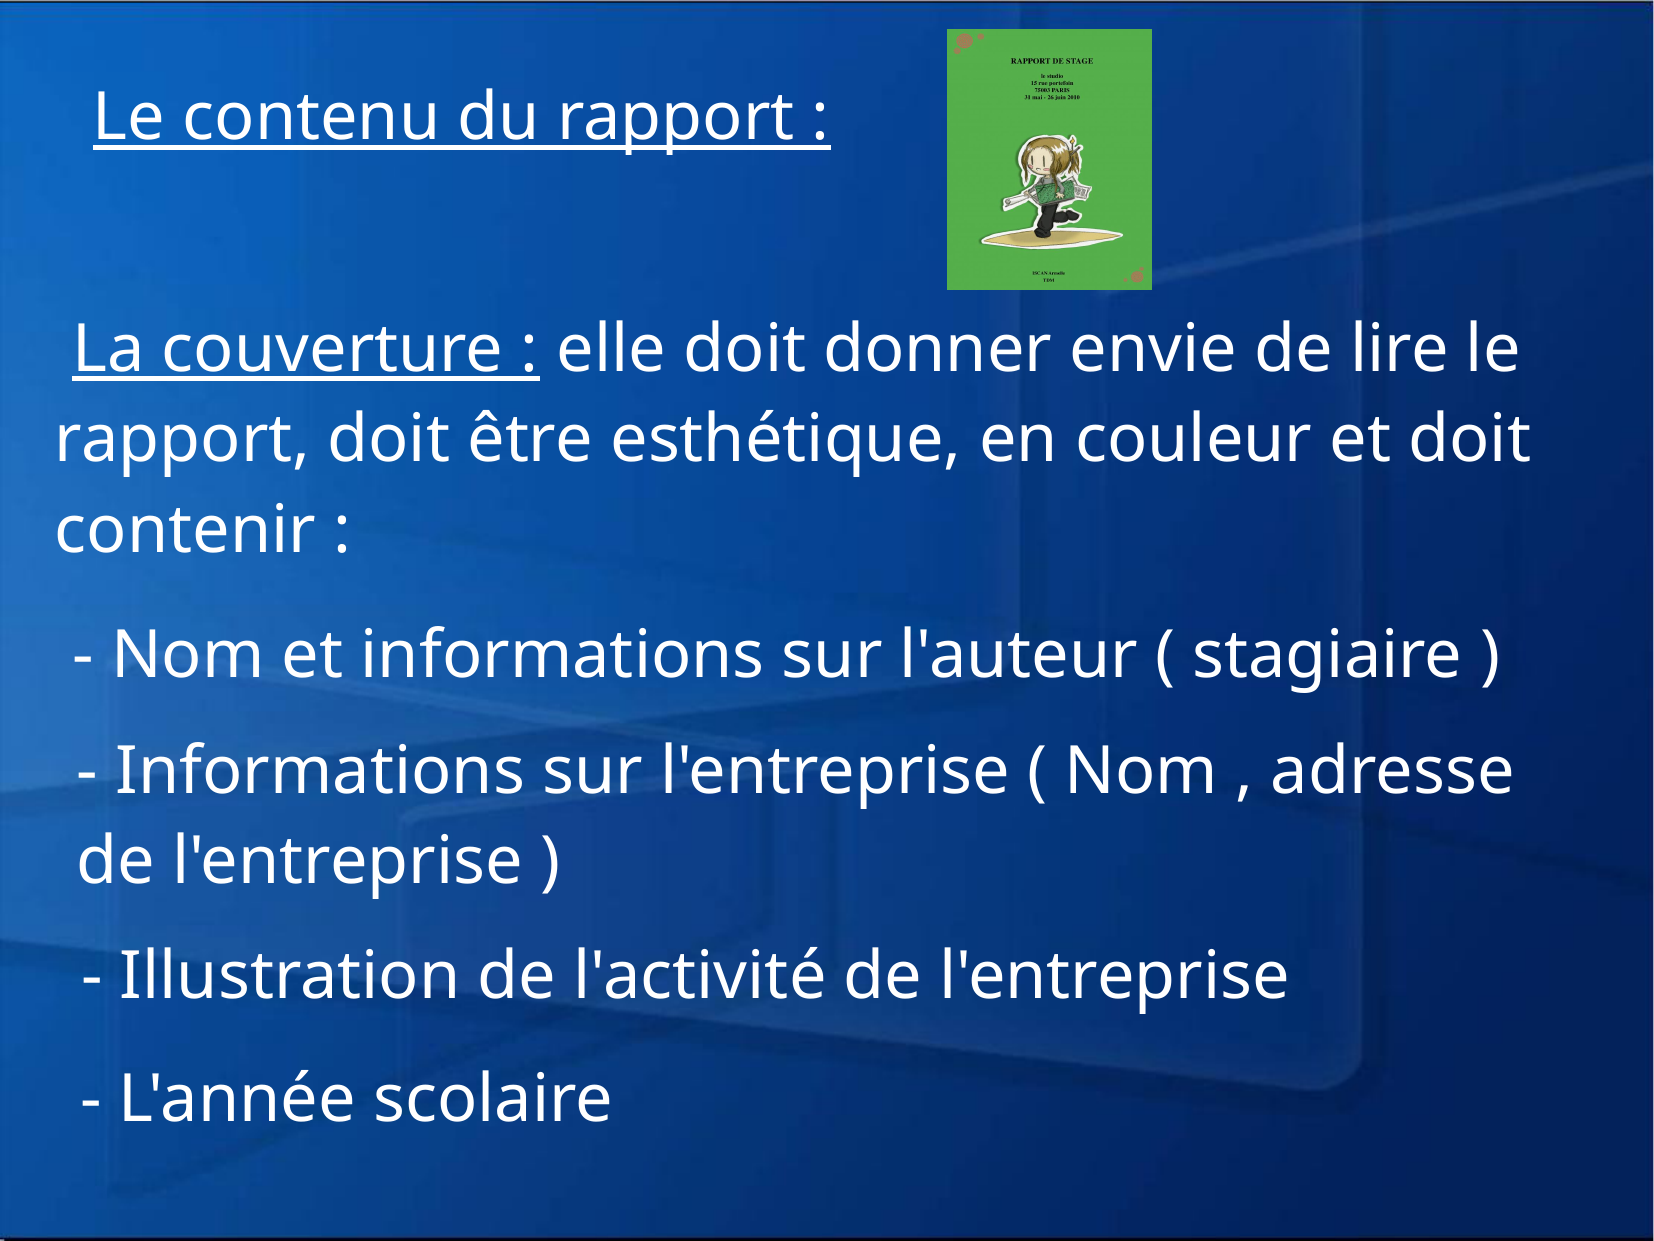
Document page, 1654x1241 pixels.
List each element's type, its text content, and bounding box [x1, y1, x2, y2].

text_box - Nom et informations sur l'auteur ( stagiaire ) [40, 598, 1614, 1079]
text_box - Illustration de l'activité de l'entreprise [66, 919, 1595, 1121]
picture [0, 0, 1654, 1241]
text_box - L'année scolaire [65, 1043, 645, 1151]
text_box - Informations sur l'entreprise ( Nom , adresse de l'entreprise ) [62, 714, 1616, 1102]
text_box La couverture : elle doit donner envie de lire le rapport, doit être esthétique, en couleur et doit contenir : [40, 292, 1614, 598]
text_box Le contenu du rapport : [78, 61, 947, 170]
